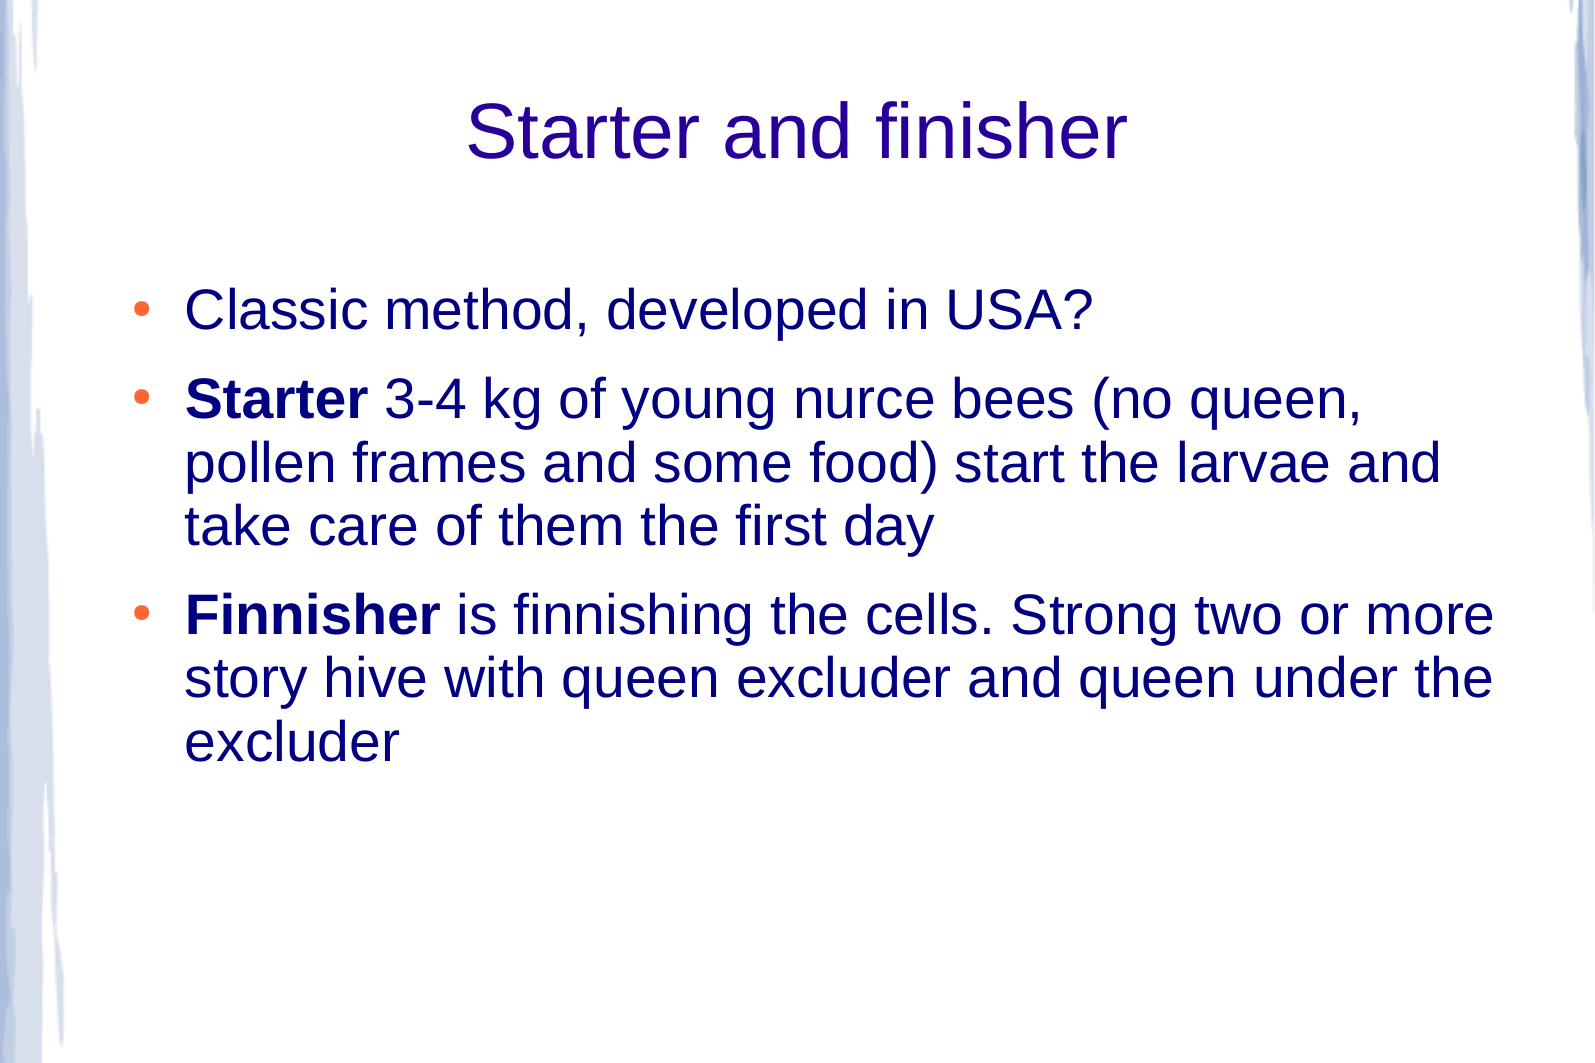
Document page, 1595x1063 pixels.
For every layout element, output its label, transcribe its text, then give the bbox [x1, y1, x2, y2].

picture [0, 0, 1595, 1063]
title Starter and finisher [79, 42, 1515, 220]
list Classic method, developed in USA? Starter 3-4 kg of young nurce bees (no queen, pollen frames and some food) start the larvae and take care of them the first day Finnisher is finnishing the cells. Strong two or more story hive with queen excluder and queen under the excluder [113, 278, 1515, 861]
